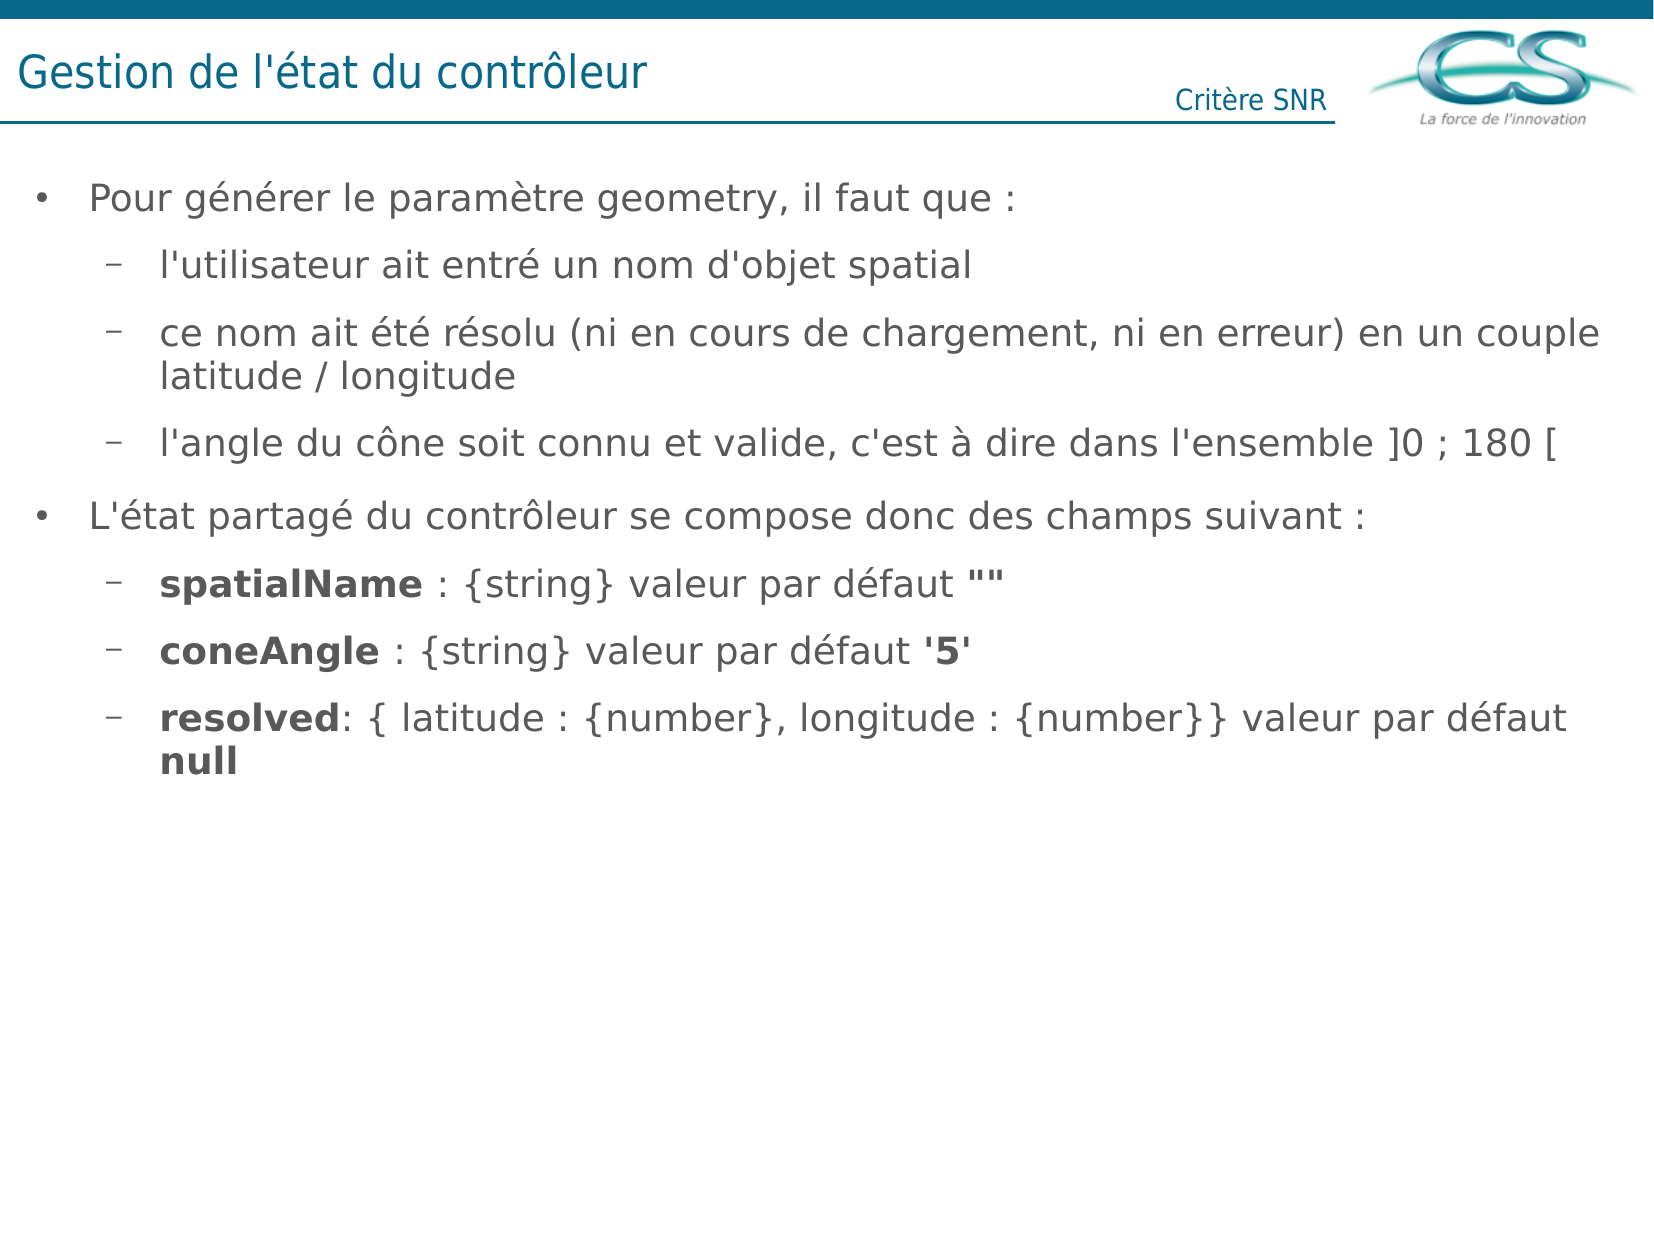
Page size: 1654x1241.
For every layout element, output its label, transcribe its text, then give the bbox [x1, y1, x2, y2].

picture [1368, 28, 1642, 128]
list Pour générer le paramètre geometry, il faut que : l'utilisateur ait entré un nom d'objet spatial ce nom ait été résolu (ni en cours de chargement, ni en erreur) en un couple latitude / longitude l'angle du cône soit connu et valide, c'est à dire dans l'ensemble ]0 ; 180 [ L'état partagé du contrôleur se compose donc des champs suivant : spatialName : {string} valeur par défaut "" coneAngle : {string} valeur par défaut '5' resolved: { latitude : {number}, longitude : {number}} valeur par défaut null [17, 177, 1630, 1217]
title Gestion de l'état du contrôleur [17, 46, 1368, 106]
text_box Critère SNR [1163, 71, 1347, 142]
